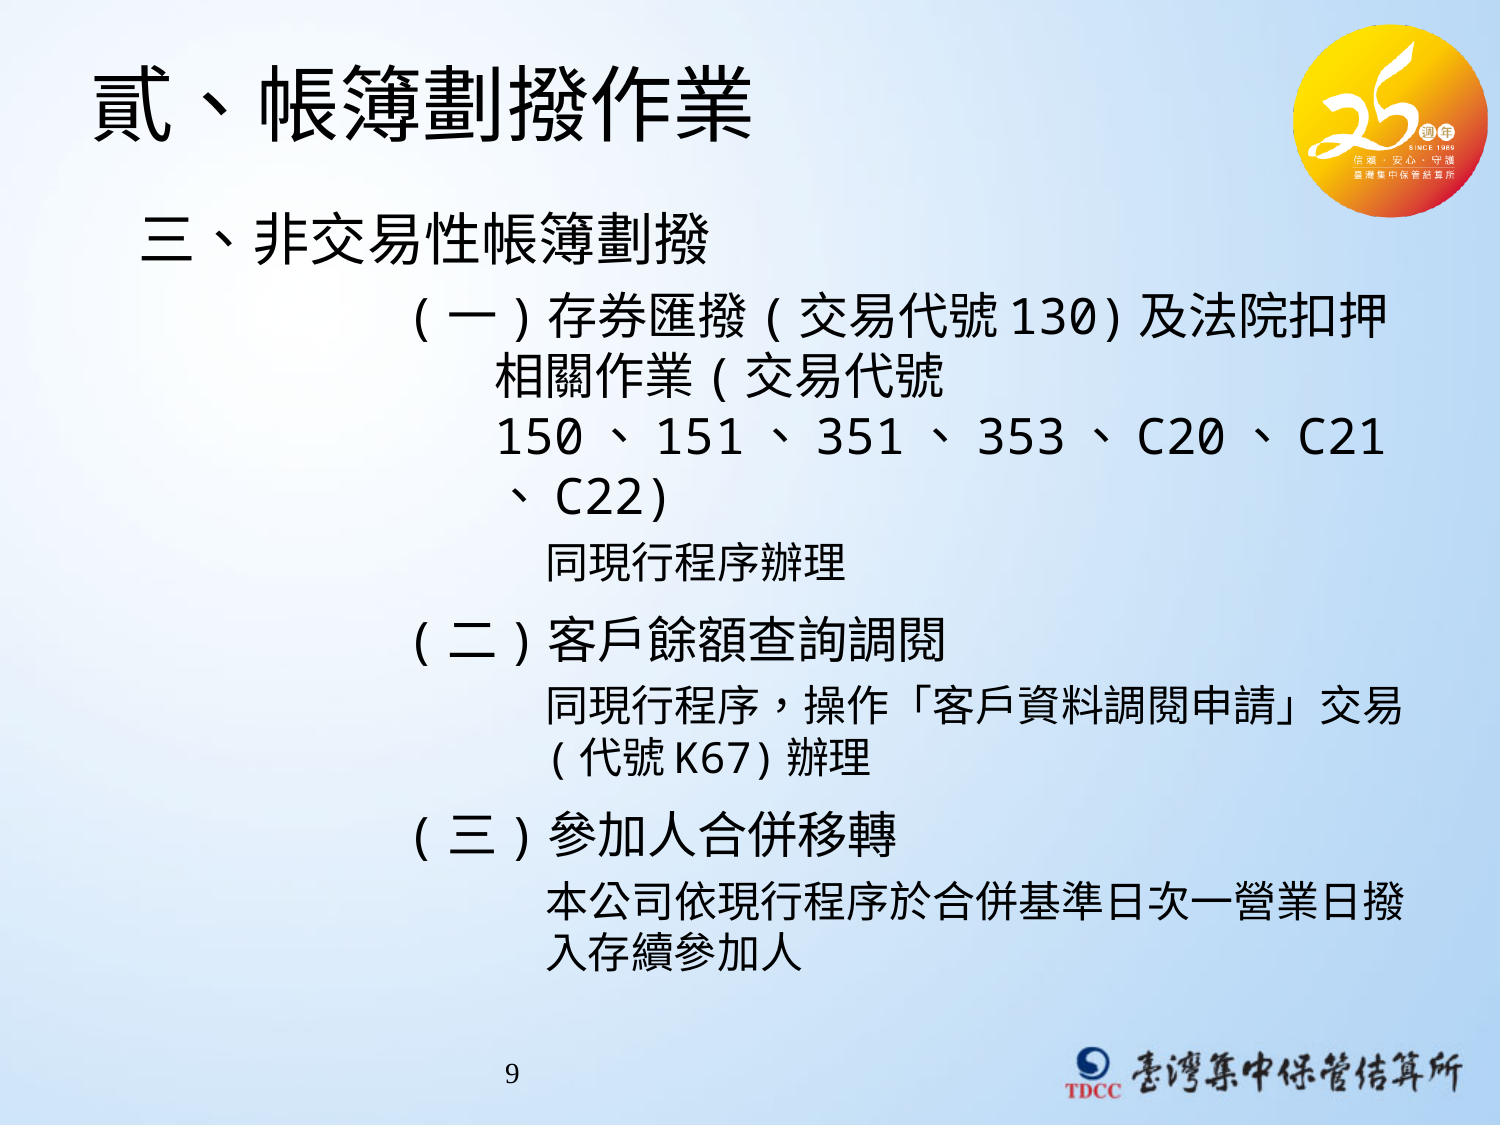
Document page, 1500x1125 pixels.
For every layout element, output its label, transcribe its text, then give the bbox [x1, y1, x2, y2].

title 貳、帳簿劃撥作業 [75, 45, 1426, 173]
list 三、非交易性帳簿劃撥 (一)存券匯撥(交易代號130)及法院扣押相關作業(交易代號150、151、351、353、C20、C21、C22) 同現行程序辦理 (二)客戶餘額查詢調閱 同現行程序，操作「客戶資料調閱申請」交易(代號K67)辦理 (三)參加人合併移轉 本公司依現行程序於合併基準日次一營業日撥入存續參加人 [75, 195, 1426, 993]
text_box [490, 1046, 841, 1125]
